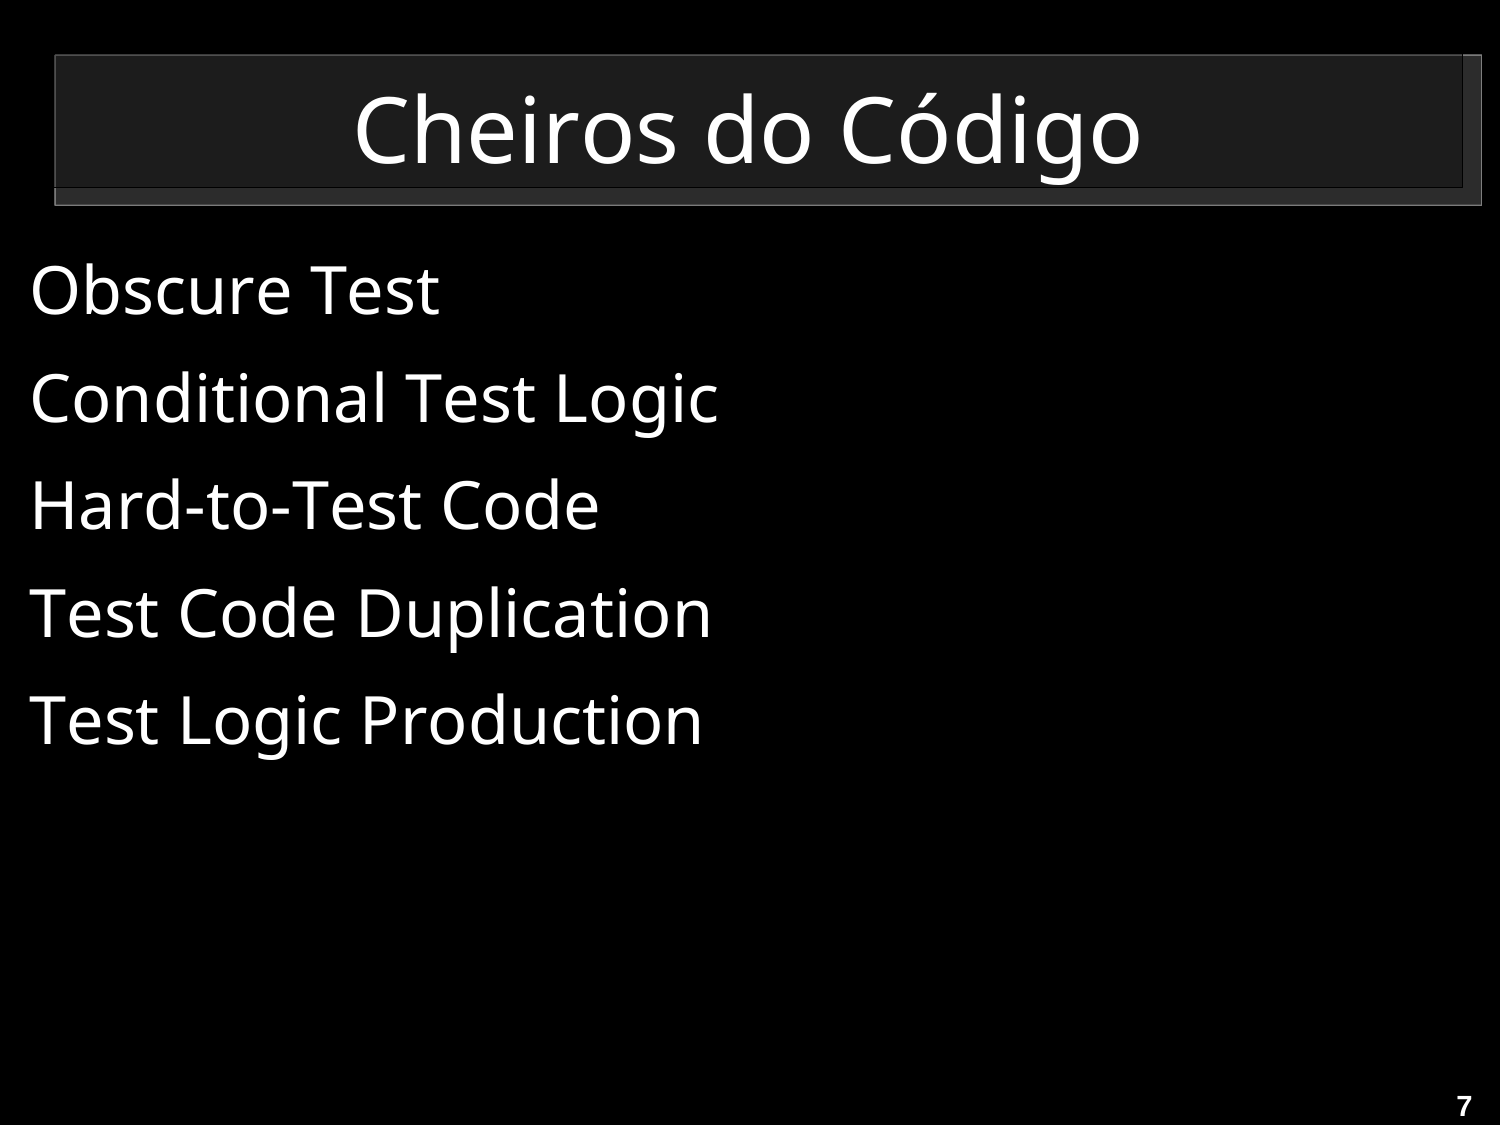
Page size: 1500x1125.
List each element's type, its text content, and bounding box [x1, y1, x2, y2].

list Obscure Test Conditional Test Logic Hard-to-Test Code Test Code Duplication Test Logic Production [29, 243, 1469, 1072]
title Cheiros do Código [29, 38, 1469, 218]
